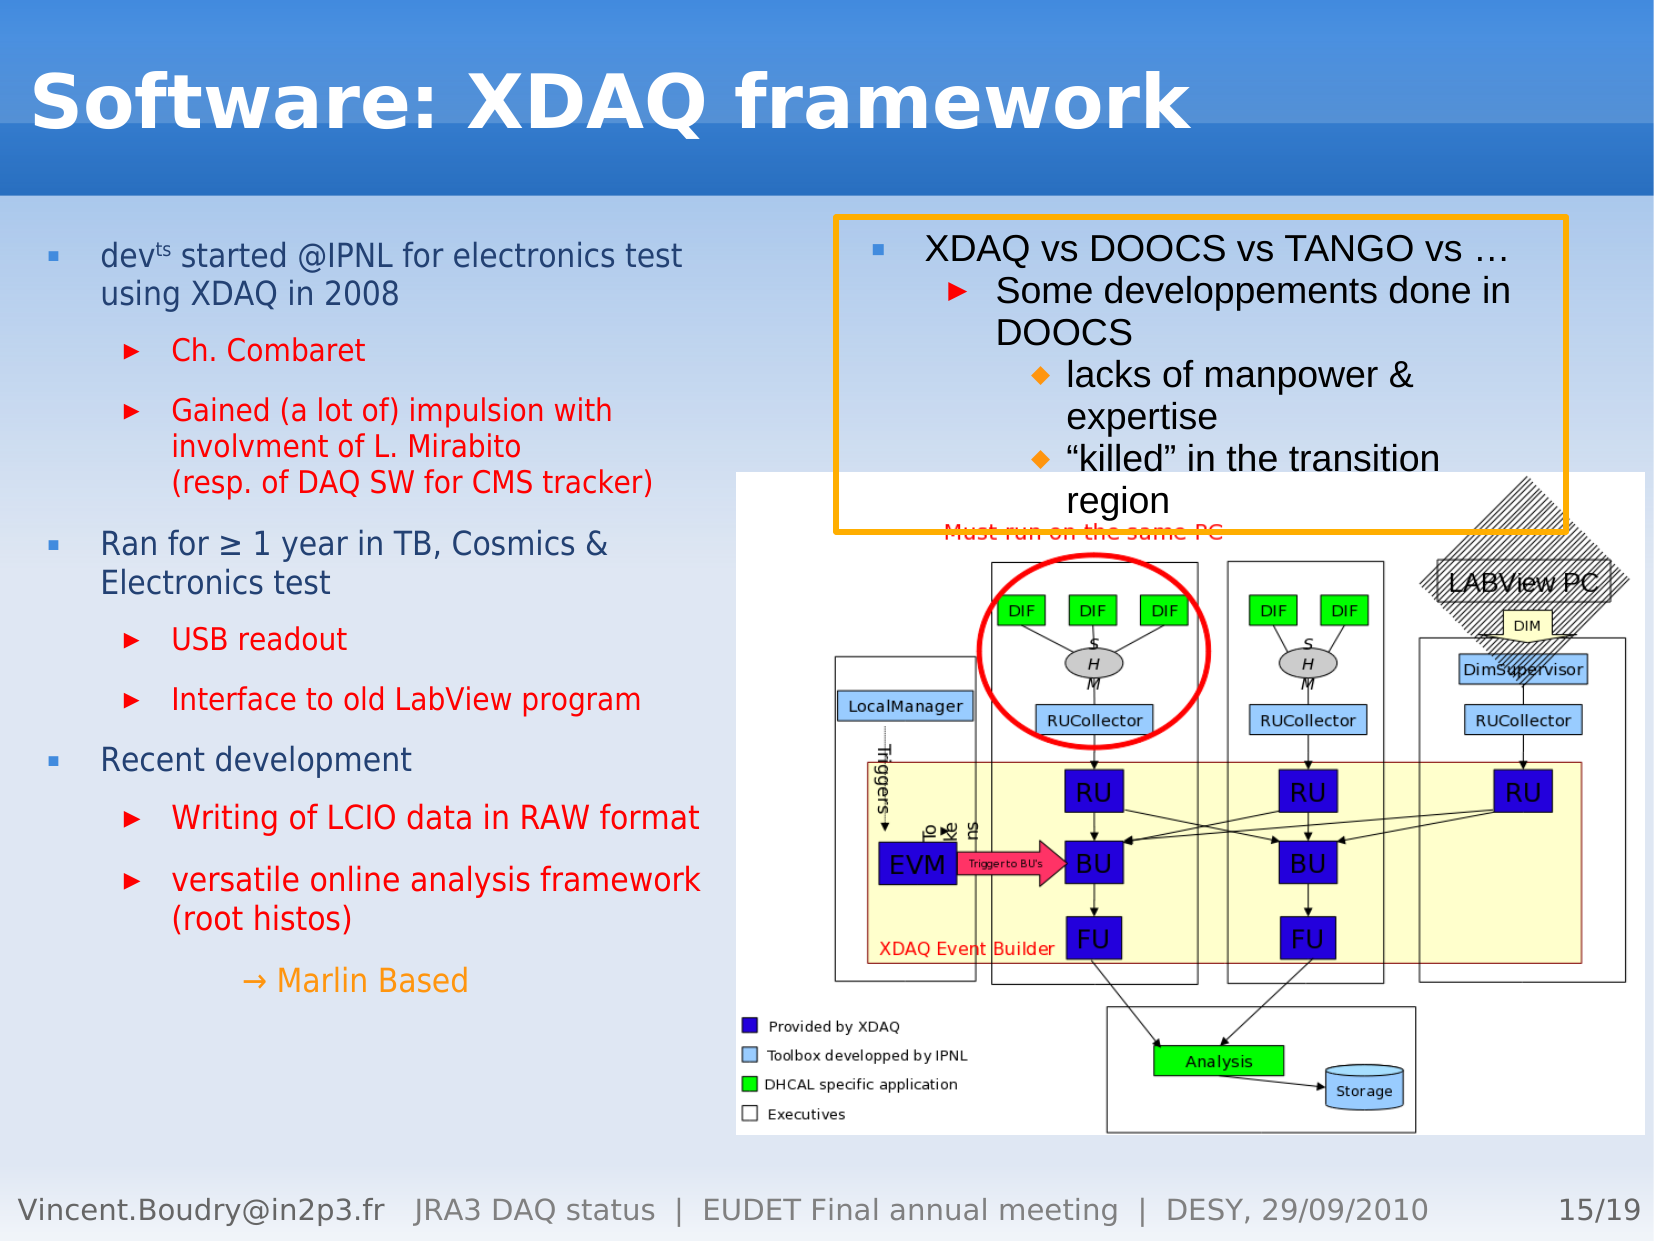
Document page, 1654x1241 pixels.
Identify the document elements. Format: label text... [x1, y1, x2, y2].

picture [0, 0, 1654, 1241]
text_box XDAQ vs DOOCS vs TANGO vs … Some developpements done in DOOCS lacks of manpower & expertise “killed” in the transition region [836, 217, 1567, 447]
list devts started @IPNL for electronics test using XDAQ in 2008 Ch. Combaret Gained (a lot of) impulsion with involvment of L. Mirabito (resp. of DAQ SW for CMS tracker) Ran for ≥ 1 year in TB, Cosmics & Electronics test USB readout Interface to old LabView program Recent development Writing of LCIO data in RAW format versatile online analysis framework (root histos) → Marlin Based [29, 236, 709, 1123]
title Software: XDAQ framework [29, 0, 1654, 207]
